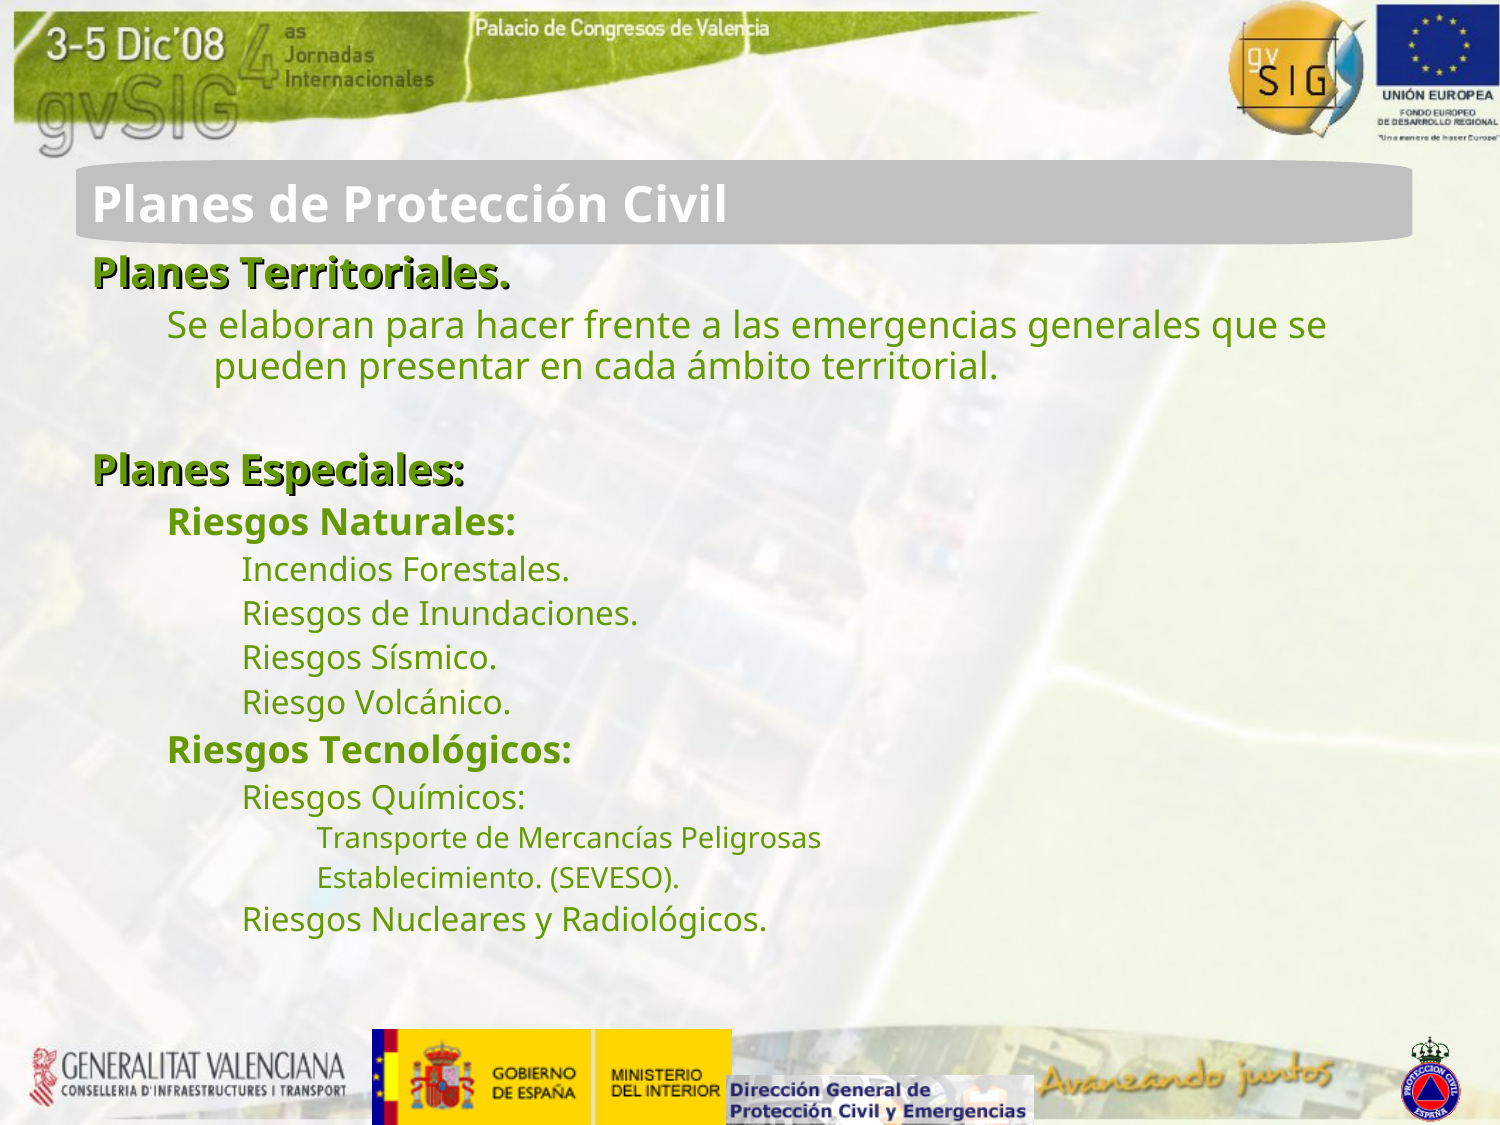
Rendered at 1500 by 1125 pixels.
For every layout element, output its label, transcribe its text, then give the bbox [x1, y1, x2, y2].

text_box Planes de Protección Civil [76, 160, 1400, 245]
text_box [1400, 166, 1412, 238]
picture [0, 0, 1500, 1125]
list Planes Territoriales. Se elaboran para hacer frente a las emergencias generales que se pueden presentar en cada ámbito territorial. Planes Especiales: Riesgos Naturales: Incendios Forestales. Riesgos de Inundaciones. Riesgos Sísmico. Riesgo Volcánico. Riesgos Tecnológicos: Riesgos Químicos: Transporte de Mercancías Peligrosas Establecimiento. (SEVESO). Riesgos Nucleares y Radiológicos. [76, 243, 1427, 935]
